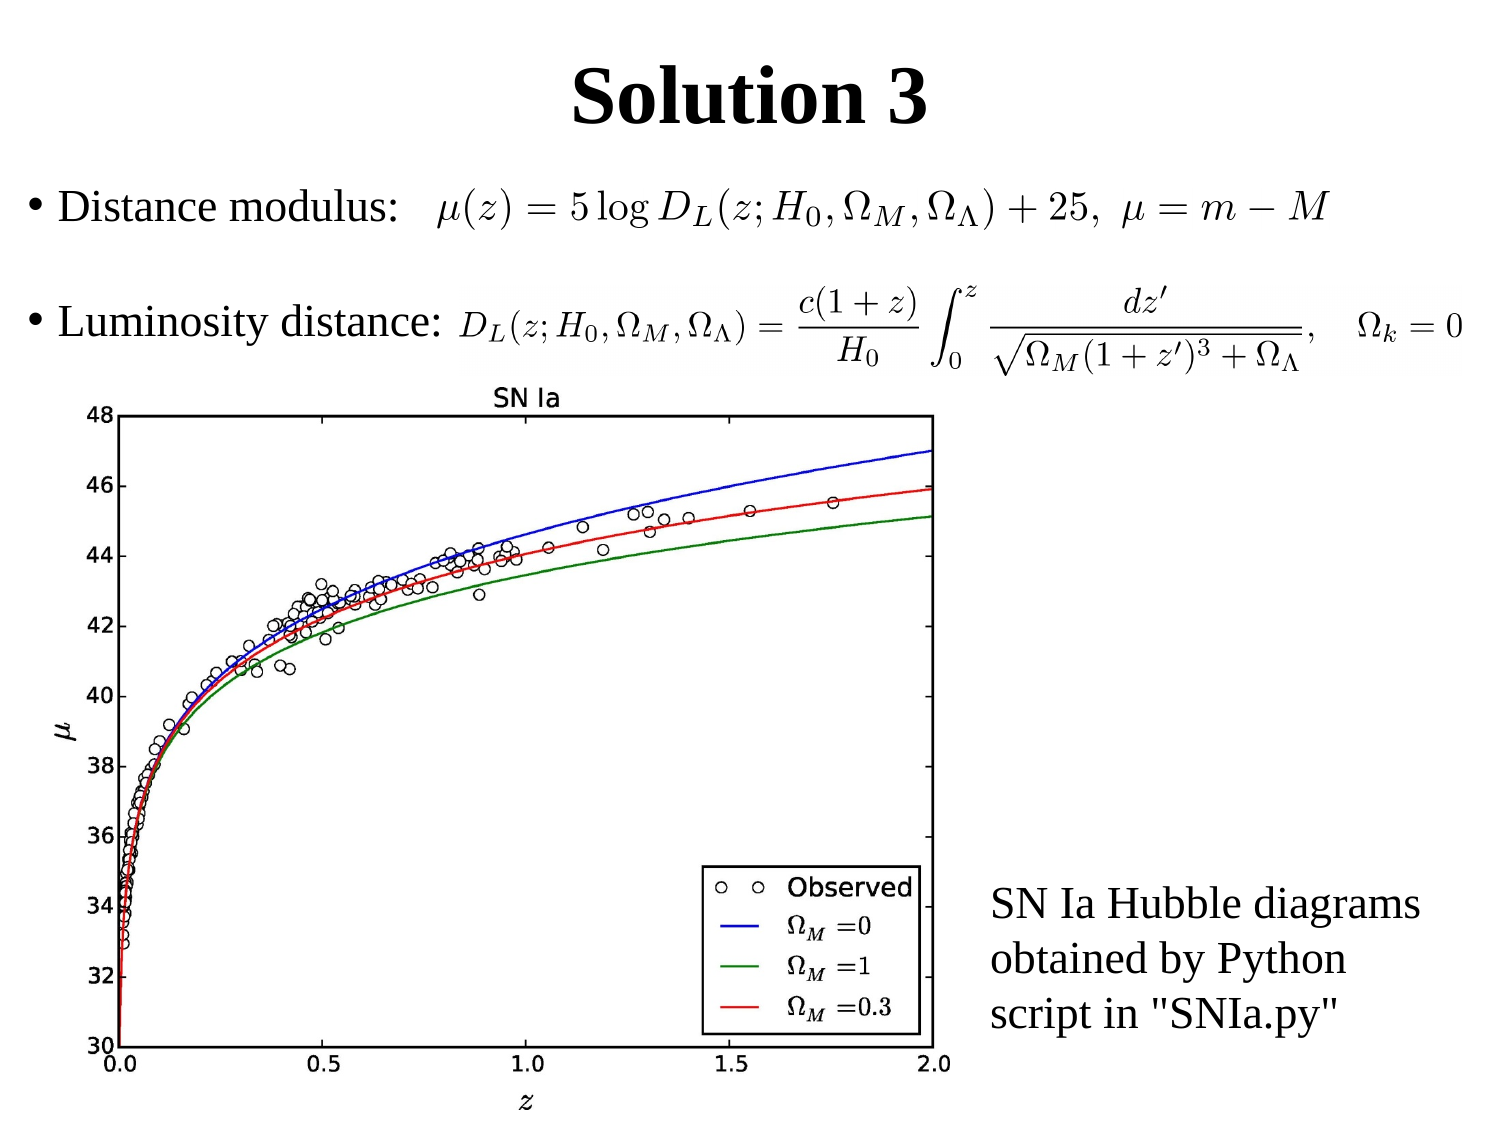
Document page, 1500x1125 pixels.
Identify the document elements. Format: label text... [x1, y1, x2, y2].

picture [459, 285, 1462, 376]
title Solution 3 [75, 24, 1425, 155]
list Distance modulus: Luminosity distance: [12, 168, 538, 381]
text_box SN Ia Hubble diagrams obtained by Python script in "SNIa.py" [975, 864, 1463, 1045]
picture [54, 387, 950, 1110]
picture [437, 188, 1330, 230]
